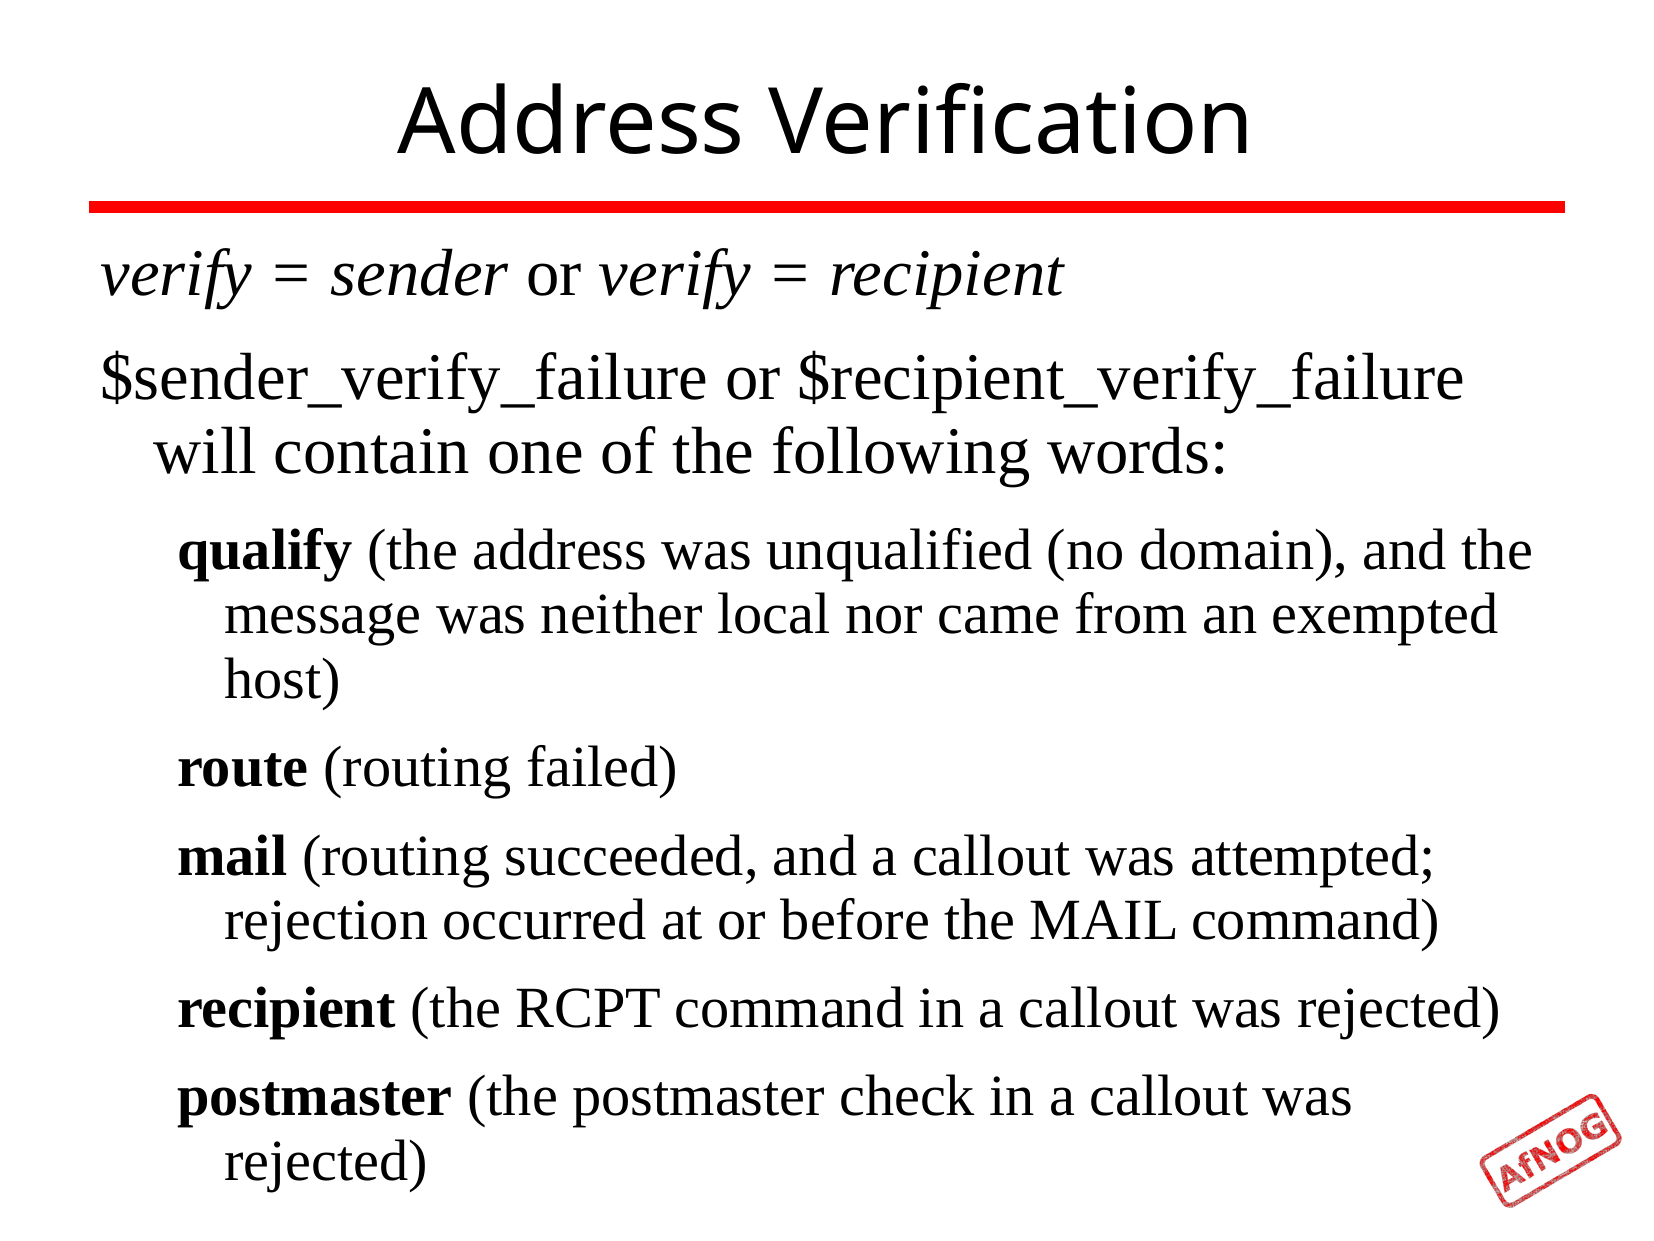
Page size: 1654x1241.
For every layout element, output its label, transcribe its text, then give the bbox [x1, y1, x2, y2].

list verify = sender or verify = recipient $sender_verify_failure or $recipient_verify_failure will contain one of the following words: qualify (the address was unqualified (no domain), and the message was neither local nor came from an exempted host) route (routing failed) mail (routing succeeded, and a callout was attempted; rejection occurred at or before the MAIL command) recipient (the RCPT command in a callout was rejected) postmaster (the postmaster check in a callout was rejected) [82, 236, 1571, 1193]
title Address Verification [88, 29, 1565, 207]
picture [1476, 1090, 1625, 1211]
